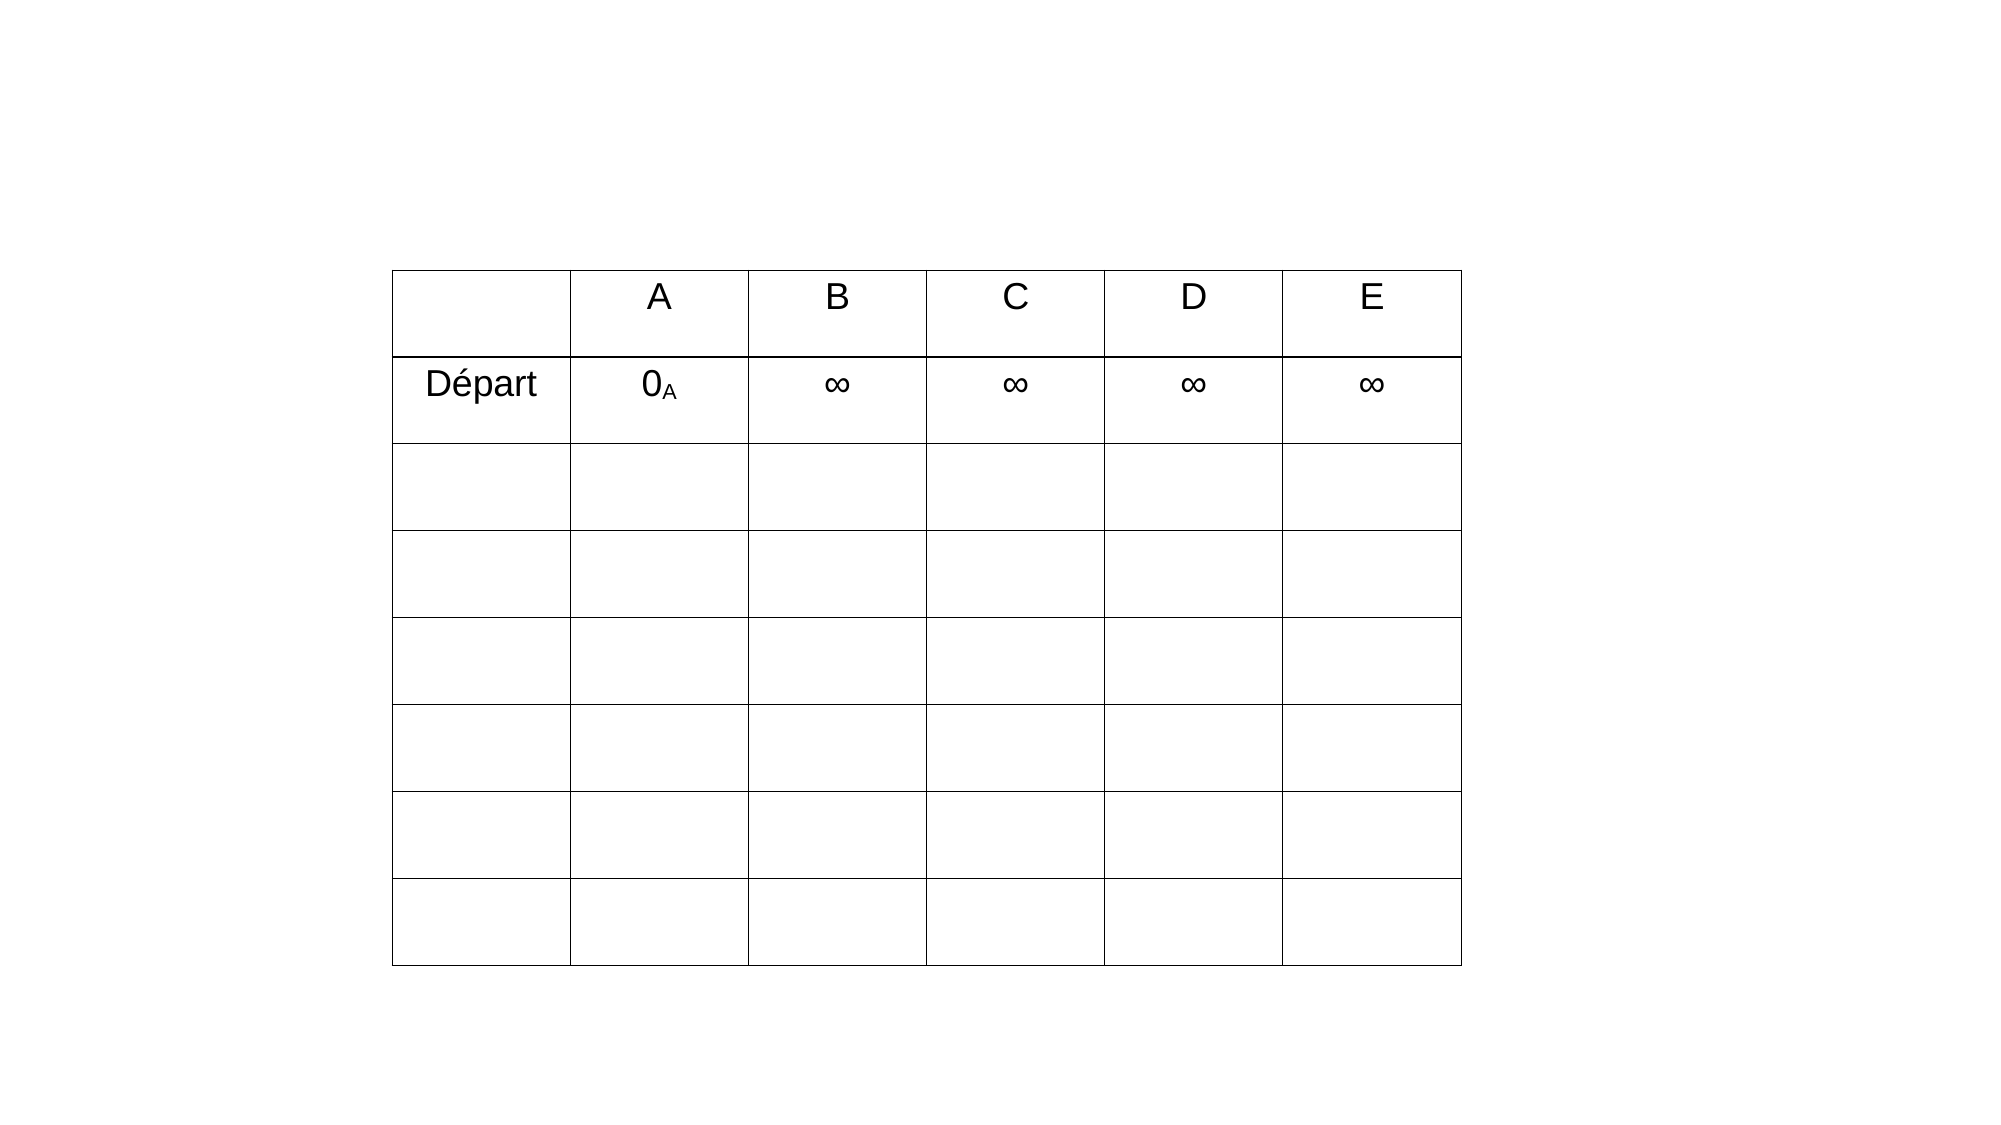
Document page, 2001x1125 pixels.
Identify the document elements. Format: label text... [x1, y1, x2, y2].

table_cell [393, 879, 570, 965]
table_header A [571, 271, 748, 356]
table_header E [1283, 271, 1461, 356]
table_cell [927, 531, 1104, 617]
table_cell [1283, 444, 1461, 530]
table_cell [1283, 792, 1461, 878]
table_cell Départ [393, 358, 570, 443]
table_cell [1283, 879, 1461, 965]
table_cell [749, 618, 926, 704]
table_cell [571, 705, 748, 791]
table_cell [393, 705, 570, 791]
table_cell [1105, 705, 1282, 791]
table_cell [1105, 792, 1282, 878]
table_cell [749, 444, 926, 530]
table_header D [1105, 271, 1282, 356]
table_cell [1105, 531, 1282, 617]
table_cell [927, 618, 1104, 704]
table_cell [1283, 705, 1461, 791]
table_cell [1283, 531, 1461, 617]
table_cell [749, 792, 926, 878]
table_cell [749, 879, 926, 965]
table_header C [927, 271, 1104, 356]
table_cell [749, 531, 926, 617]
table_cell ∞ [1283, 358, 1461, 443]
table_cell [1283, 618, 1461, 704]
table_cell 0A [571, 358, 748, 443]
table_cell [1105, 618, 1282, 704]
table_cell [393, 531, 570, 617]
table_cell [393, 618, 570, 704]
table_cell [927, 705, 1104, 791]
table_cell [927, 444, 1104, 530]
table_cell ∞ [927, 358, 1104, 443]
table_cell [571, 879, 748, 965]
table_cell [571, 792, 748, 878]
table_cell [927, 792, 1104, 878]
table_cell [571, 444, 748, 530]
table_cell [393, 792, 570, 878]
table_header B [749, 271, 926, 356]
table_cell ∞ [749, 358, 926, 443]
table_cell [571, 618, 748, 704]
table_cell [749, 705, 926, 791]
table_cell [571, 531, 748, 617]
table_cell ∞ [1105, 358, 1282, 443]
table_cell [393, 444, 570, 530]
table_cell [927, 879, 1104, 965]
table_cell [1105, 879, 1282, 965]
table_cell [1105, 444, 1282, 530]
table_header [393, 271, 570, 356]
